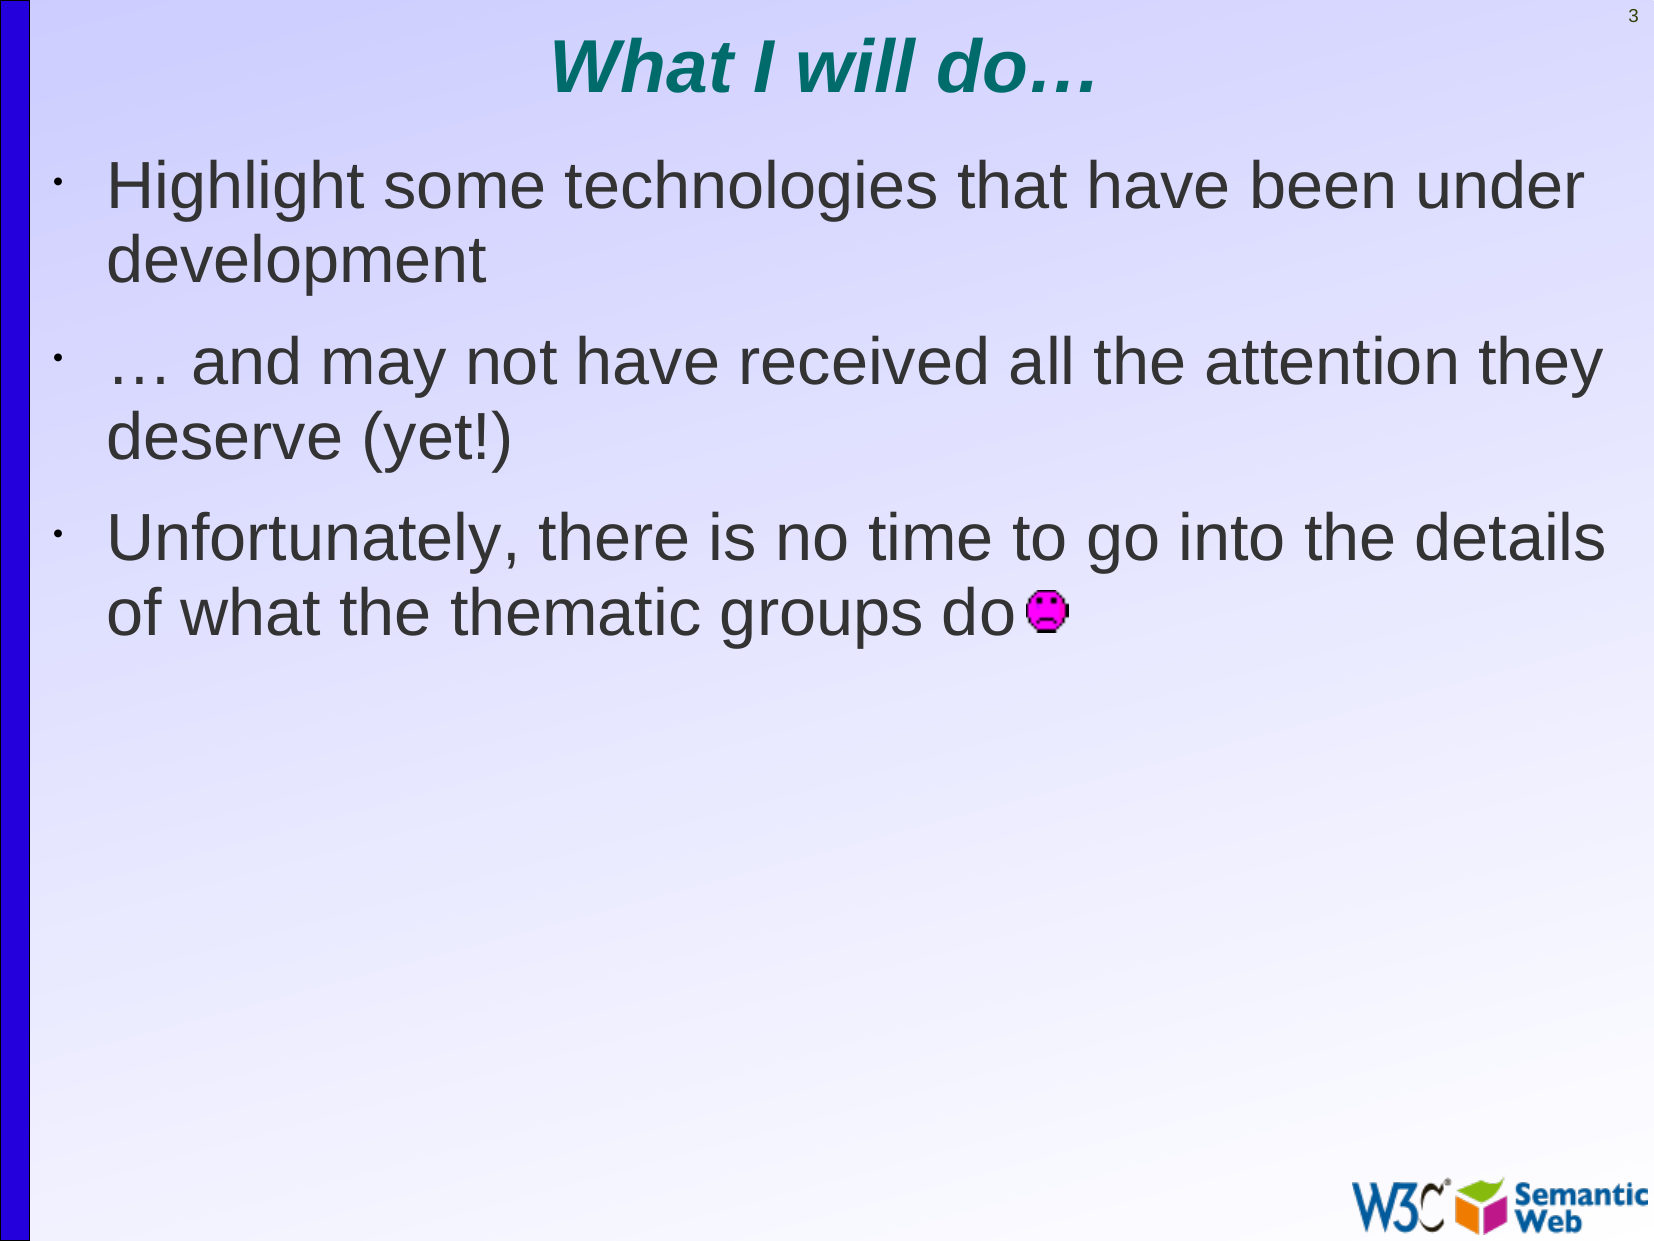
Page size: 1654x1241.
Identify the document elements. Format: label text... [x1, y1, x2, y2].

title What I will do… [0, 5, 1654, 125]
picture [1026, 590, 1069, 633]
picture [1352, 1175, 1648, 1235]
list Highlight some technologies that have been under development … and may not have received all the attention they deserve (yet!) Unfortunately, there is no time to go into the details of what the thematic groups do [35, 147, 1618, 1119]
